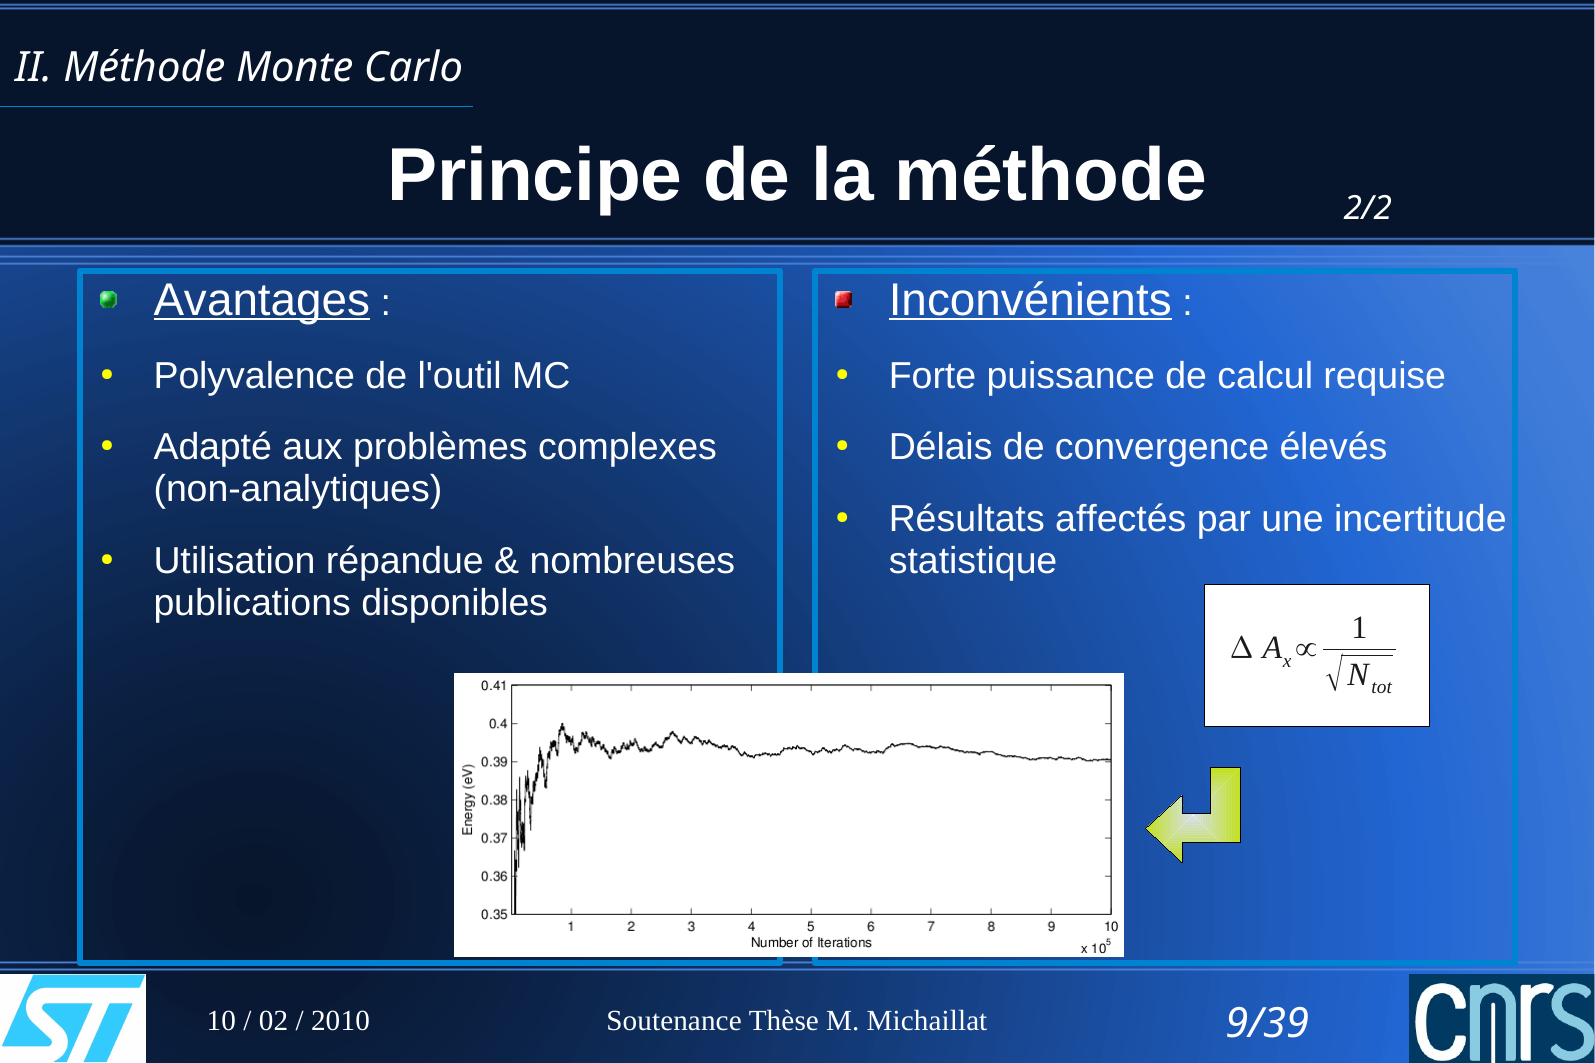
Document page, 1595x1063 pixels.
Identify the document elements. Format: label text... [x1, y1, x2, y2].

text_box [1204, 584, 1430, 727]
list Avantages : Polyvalence de l'outil MC Adapté aux problèmes complexes (non-analytiques) Utilisation répandue & nombreuses publications disponibles [79, 270, 780, 964]
title Principe de la méthode [79, 115, 1515, 234]
list Inconvénients : Forte puissance de calcul requise Délais de convergence élevés Résultats affectés par une incertitude statistique [814, 270, 1516, 964]
picture [0, 0, 1595, 1063]
text_box [1145, 767, 1241, 863]
chart [1222, 608, 1406, 700]
text_box 2/2 [1328, 177, 1416, 236]
text_box II. Méthode Monte Carlo [0, 29, 1182, 100]
